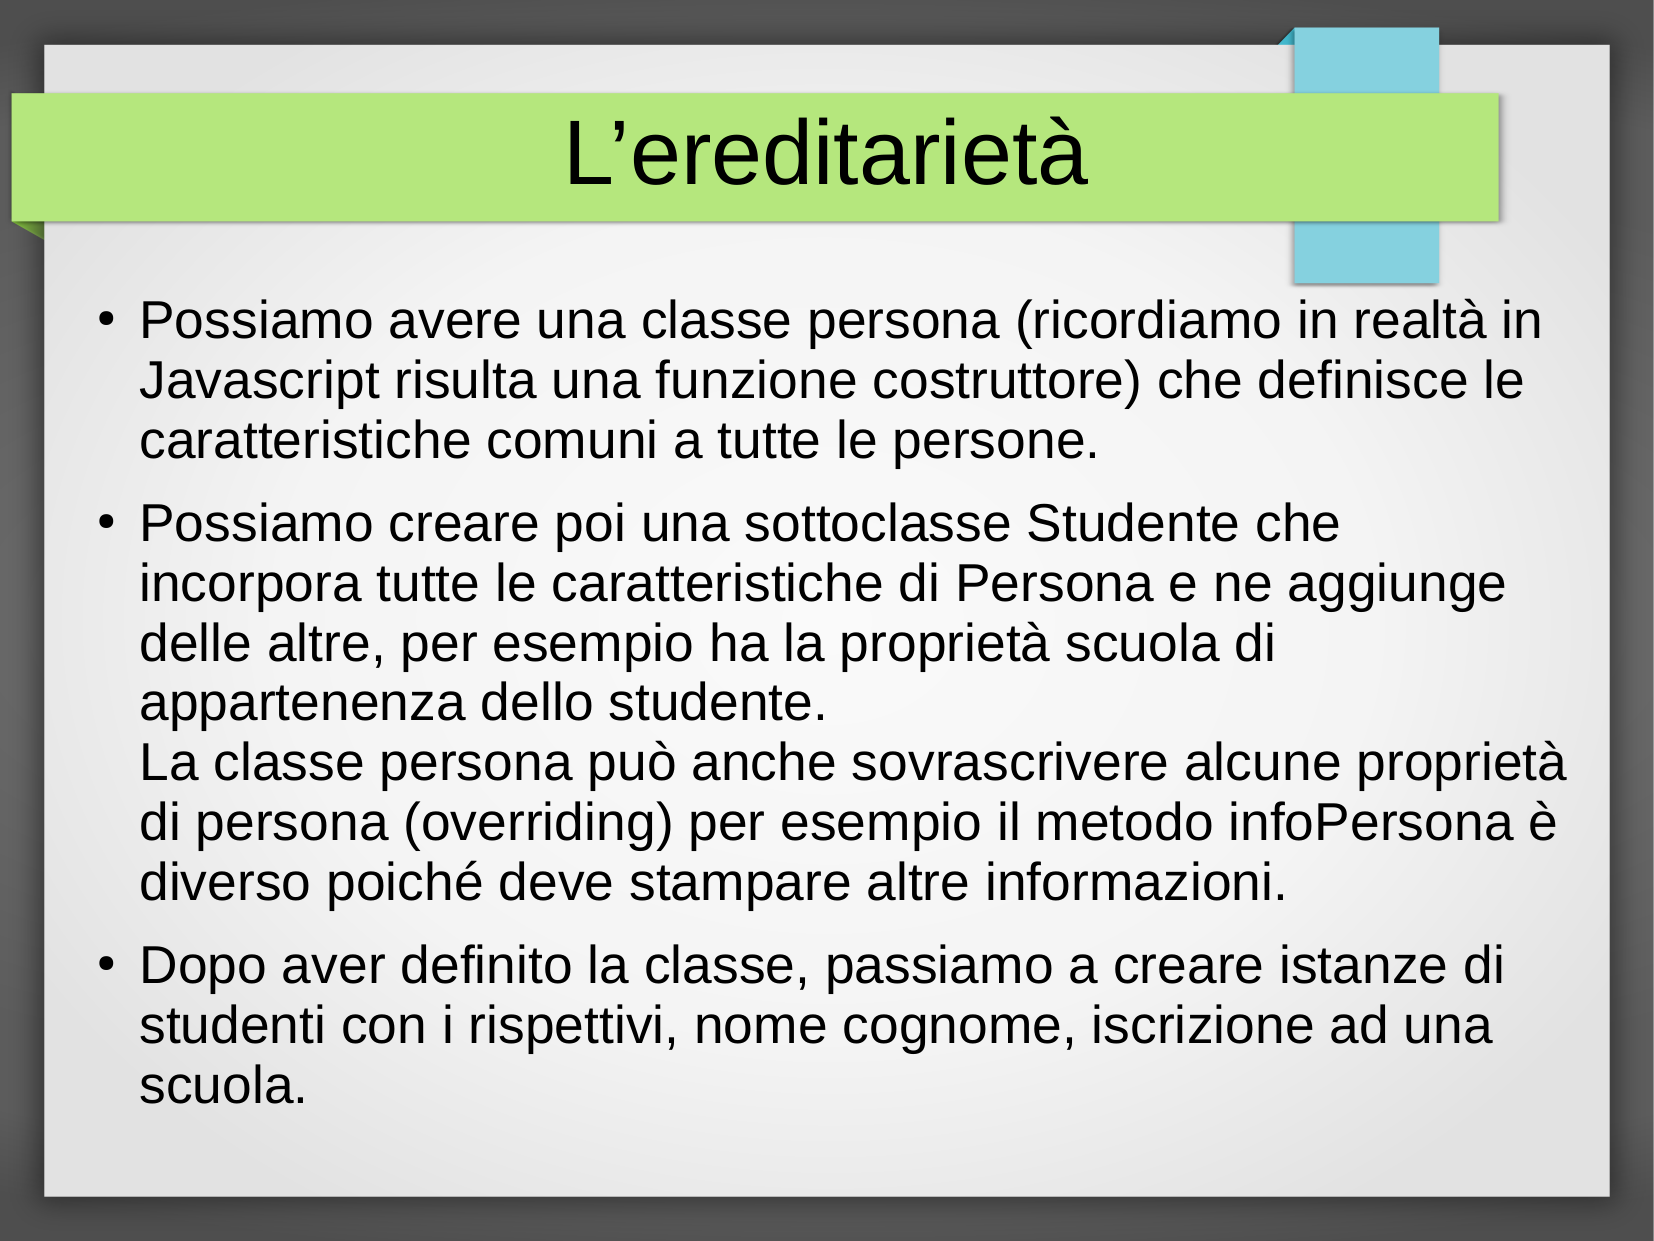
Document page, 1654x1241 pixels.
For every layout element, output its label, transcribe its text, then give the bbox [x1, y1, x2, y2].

title L’ereditarietà [82, 49, 1571, 257]
picture [0, 0, 1654, 1241]
list Possiamo avere una classe persona (ricordiamo in realtà in Javascript risulta una funzione costruttore) che definisce le caratteristiche comuni a tutte le persone. Possiamo creare poi una sottoclasse Studente che incorpora tutte le caratteristiche di Persona e ne aggiunge delle altre, per esempio ha la proprietà scuola di appartenenza dello studente. La classe persona può anche sovrascrivere alcune proprietà di persona (overriding) per esempio il metodo infoPersona è diverso poiché deve stampare altre informazioni. Dopo aver definito la classe, passiamo a creare istanze di studenti con i rispettivi, nome cognome, iscrizione ad una scuola. [82, 290, 1571, 1158]
